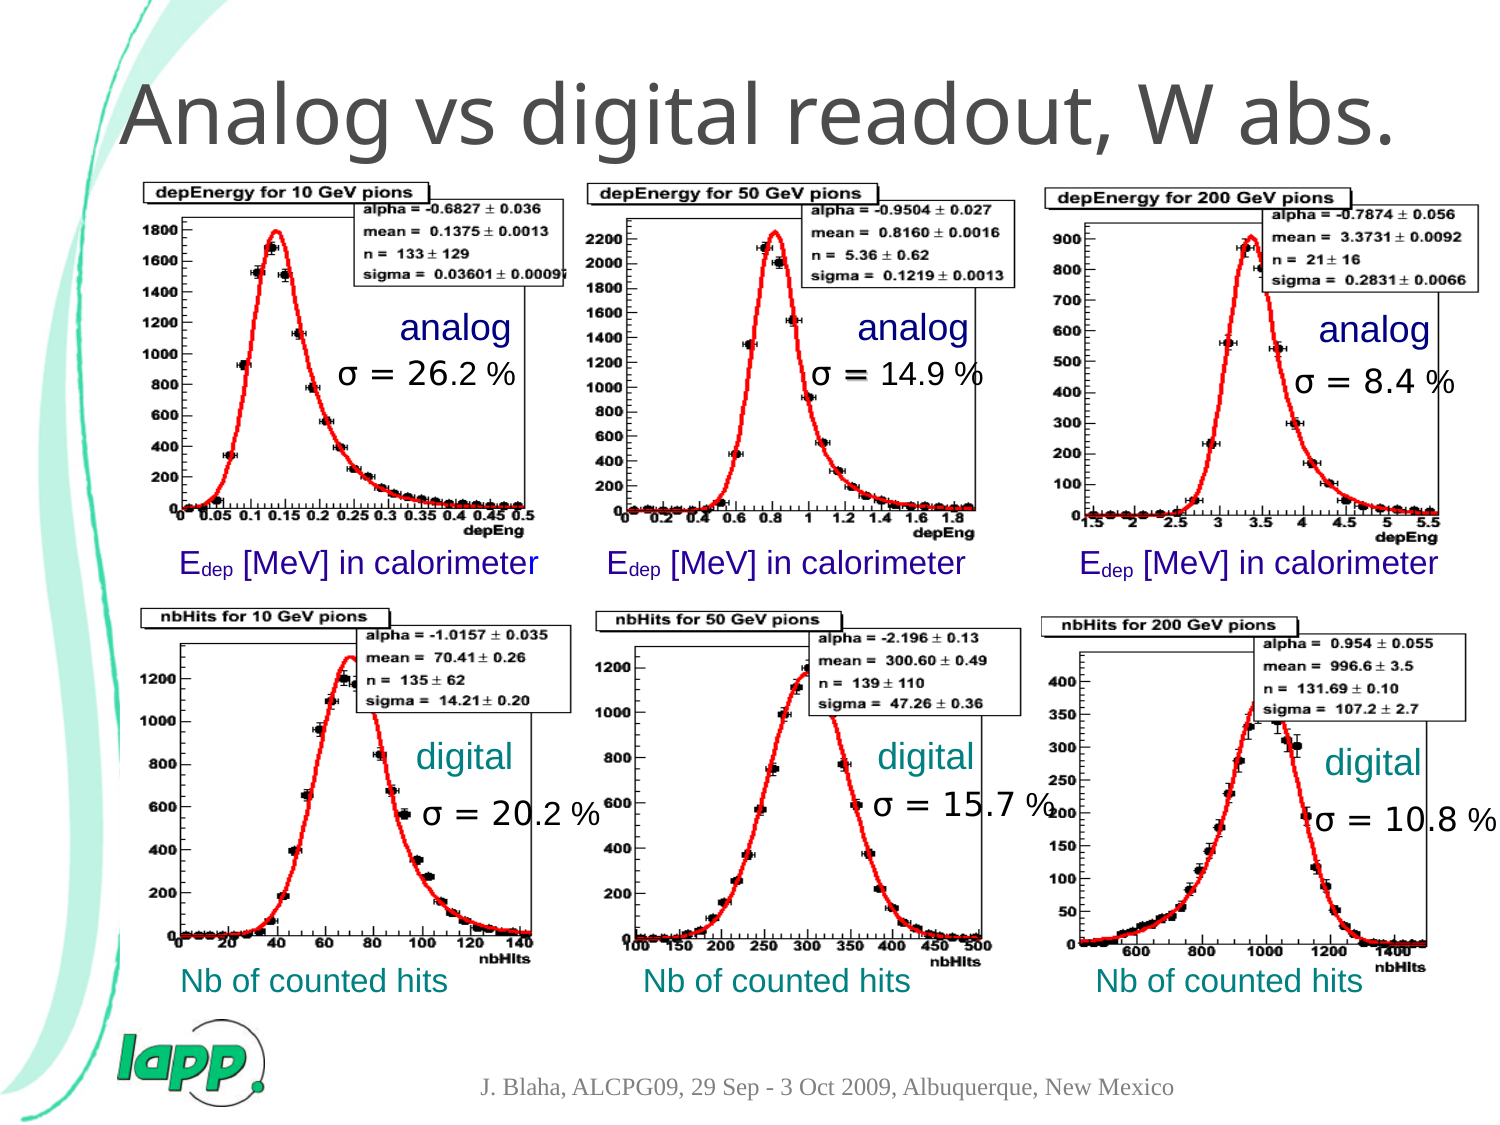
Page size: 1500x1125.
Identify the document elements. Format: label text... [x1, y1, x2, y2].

text_box σ = 26.2 % [322, 347, 535, 401]
text_box Edep [MeV] in calorimeter [154, 531, 582, 603]
text_box digital [400, 727, 549, 789]
text_box analog [384, 299, 539, 358]
text_box Edep [MeV] in calorimeter [1055, 531, 1496, 603]
text_box σ = 15.7 % [857, 777, 1086, 838]
text_box σ = 8.4 % [1278, 355, 1496, 409]
text_box Edep [MeV] in calorimeter [582, 531, 1023, 603]
picture [0, 0, 1499, 1125]
text_box Nb of counted hits [156, 949, 508, 1009]
text_box σ = 14.9 % [795, 347, 1007, 450]
text_box digital [862, 727, 1002, 777]
text_box σ = 10.8 % [1299, 793, 1500, 853]
text_box analog [842, 299, 996, 347]
text_box analog [1303, 301, 1460, 355]
text_box Nb of counted hits [1071, 949, 1413, 1009]
text_box digital [1309, 734, 1451, 793]
text_box Nb of counted hits [618, 949, 971, 1009]
text_box σ = 20.2 % [406, 787, 619, 848]
title Analog vs digital readout, W abs. [32, 18, 1486, 208]
